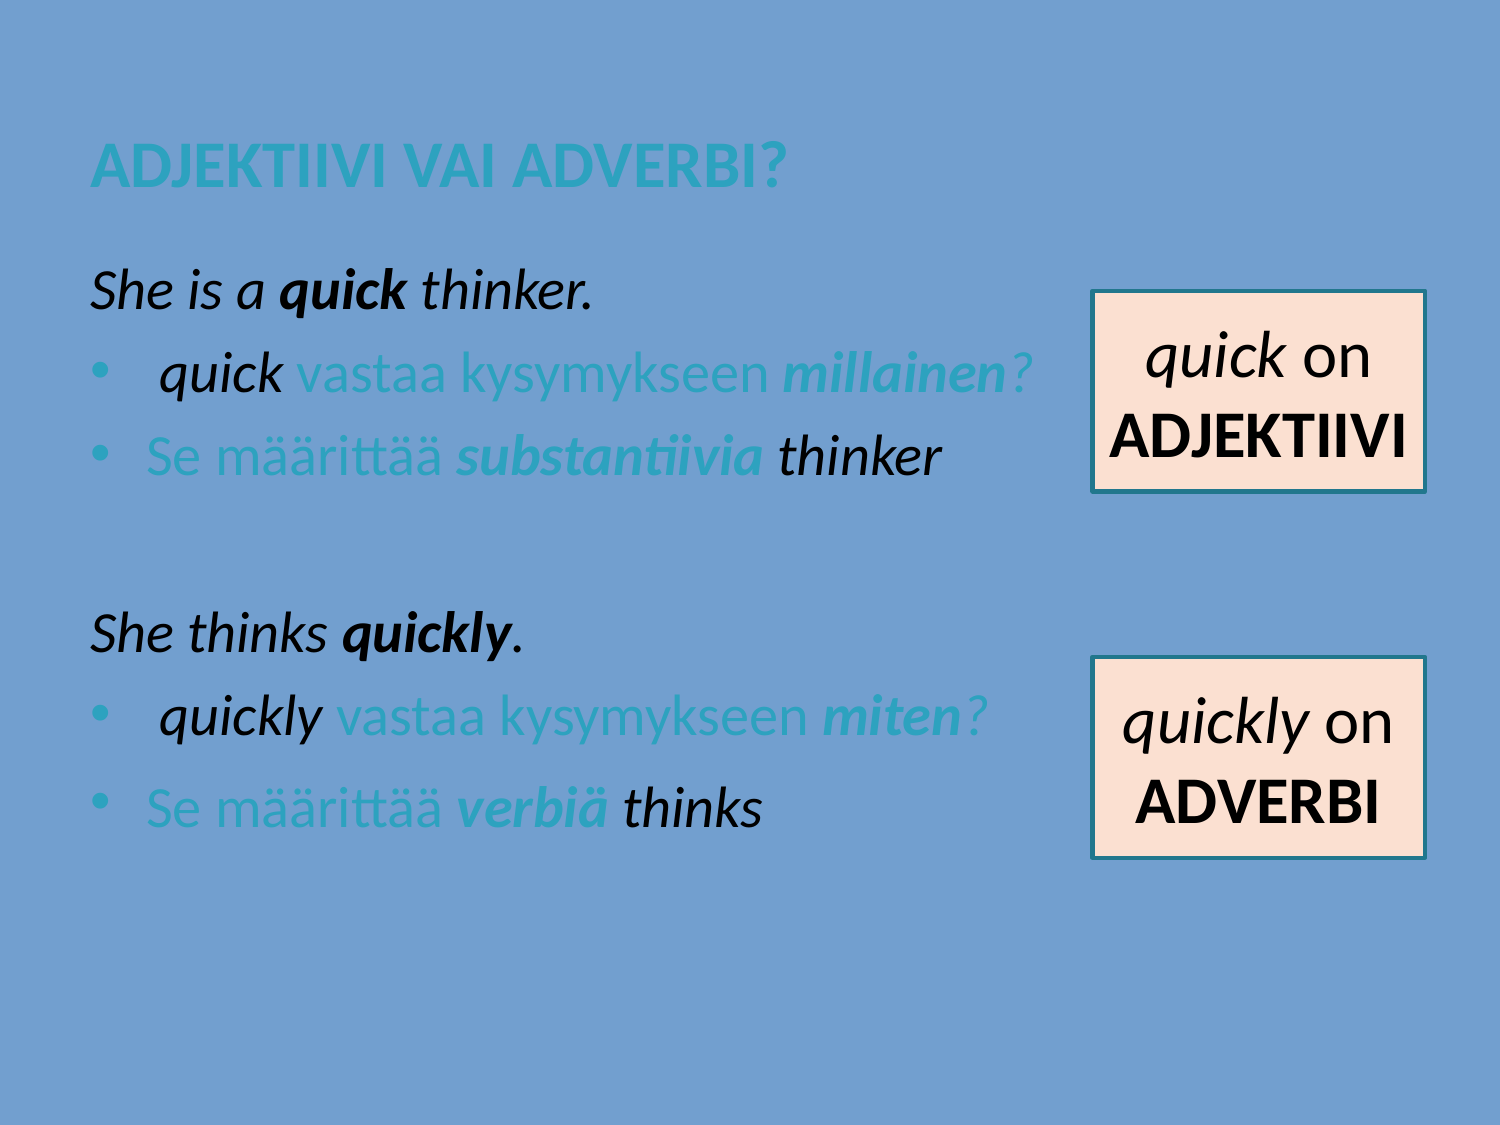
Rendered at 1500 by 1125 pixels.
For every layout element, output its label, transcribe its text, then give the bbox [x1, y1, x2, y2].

text_box quick on ADJEKTIIVI [1092, 290, 1425, 492]
text_box quickly on ADVERBI [1092, 656, 1425, 858]
title ADJEKTIIVI VAI ADVERBI? [75, 90, 1425, 233]
list She is a quick thinker. quick vastaa kysymykseen millainen? Se määrittää substantiivia thinker She thinks quickly. quickly vastaa kysymykseen miten? Se määrittää verbiä thinks [75, 243, 1425, 951]
